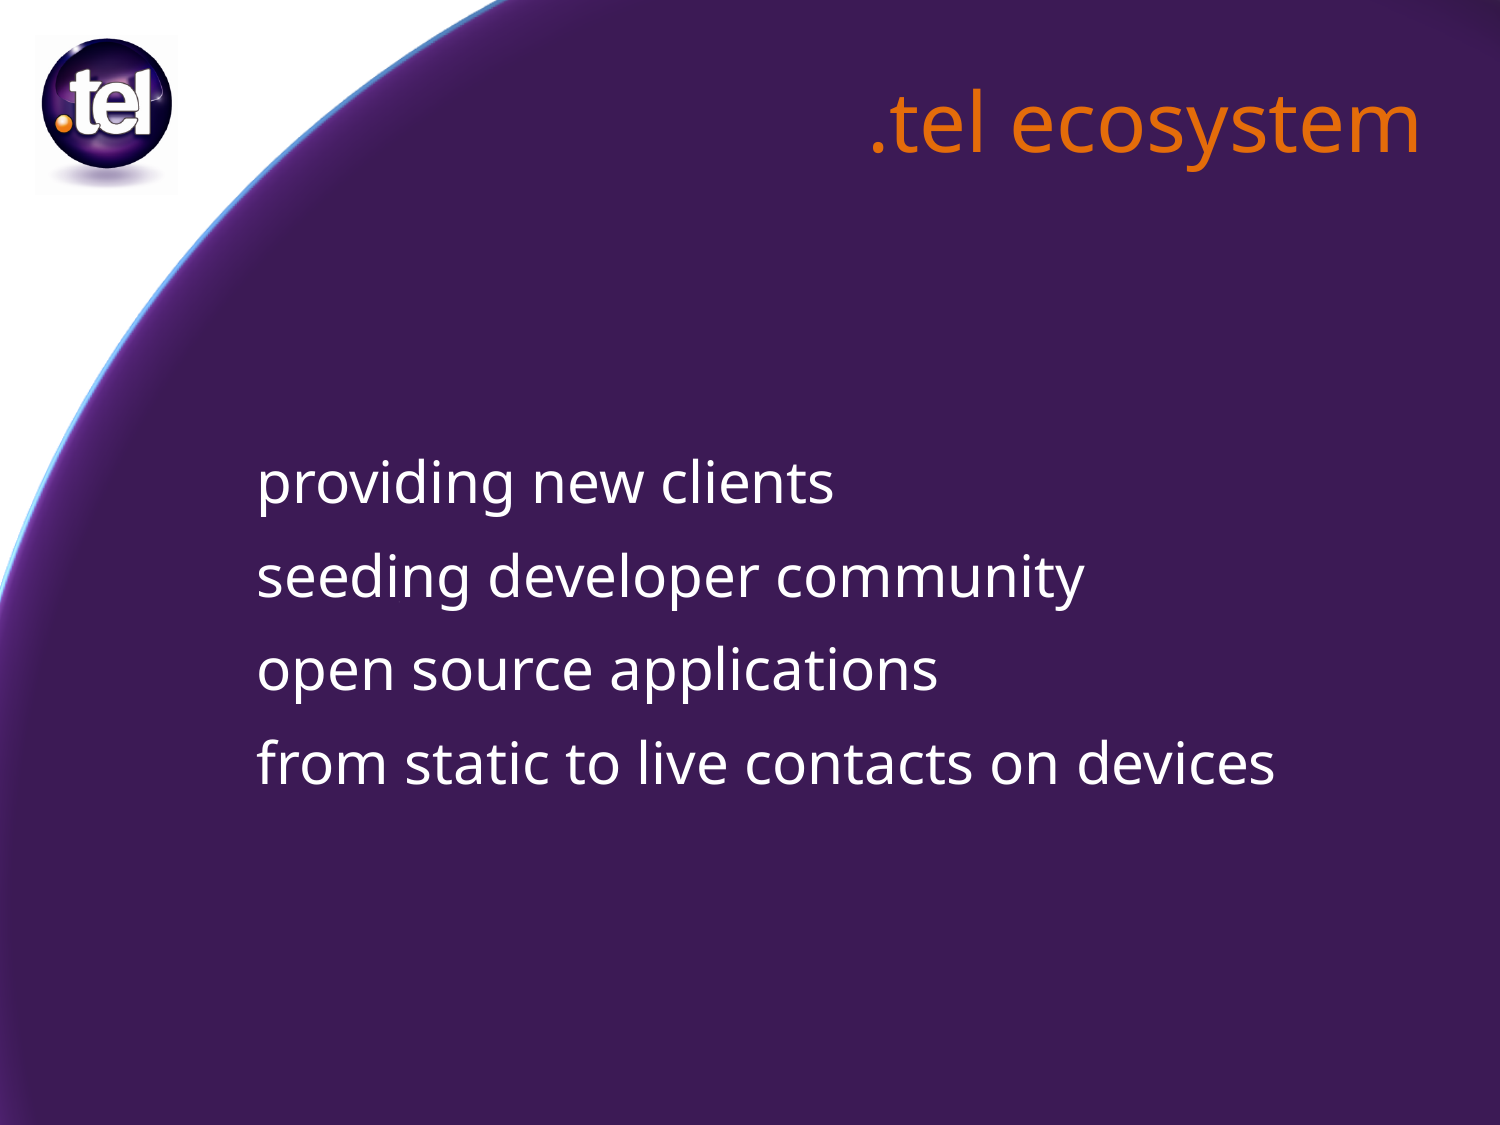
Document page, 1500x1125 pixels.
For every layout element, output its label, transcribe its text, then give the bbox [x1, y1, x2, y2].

text_box providing new clients seeding developer community open source applications from static to live contacts on devices [210, 433, 1381, 927]
picture [0, 0, 1500, 1125]
title .tel ecosystem [164, 0, 1440, 242]
